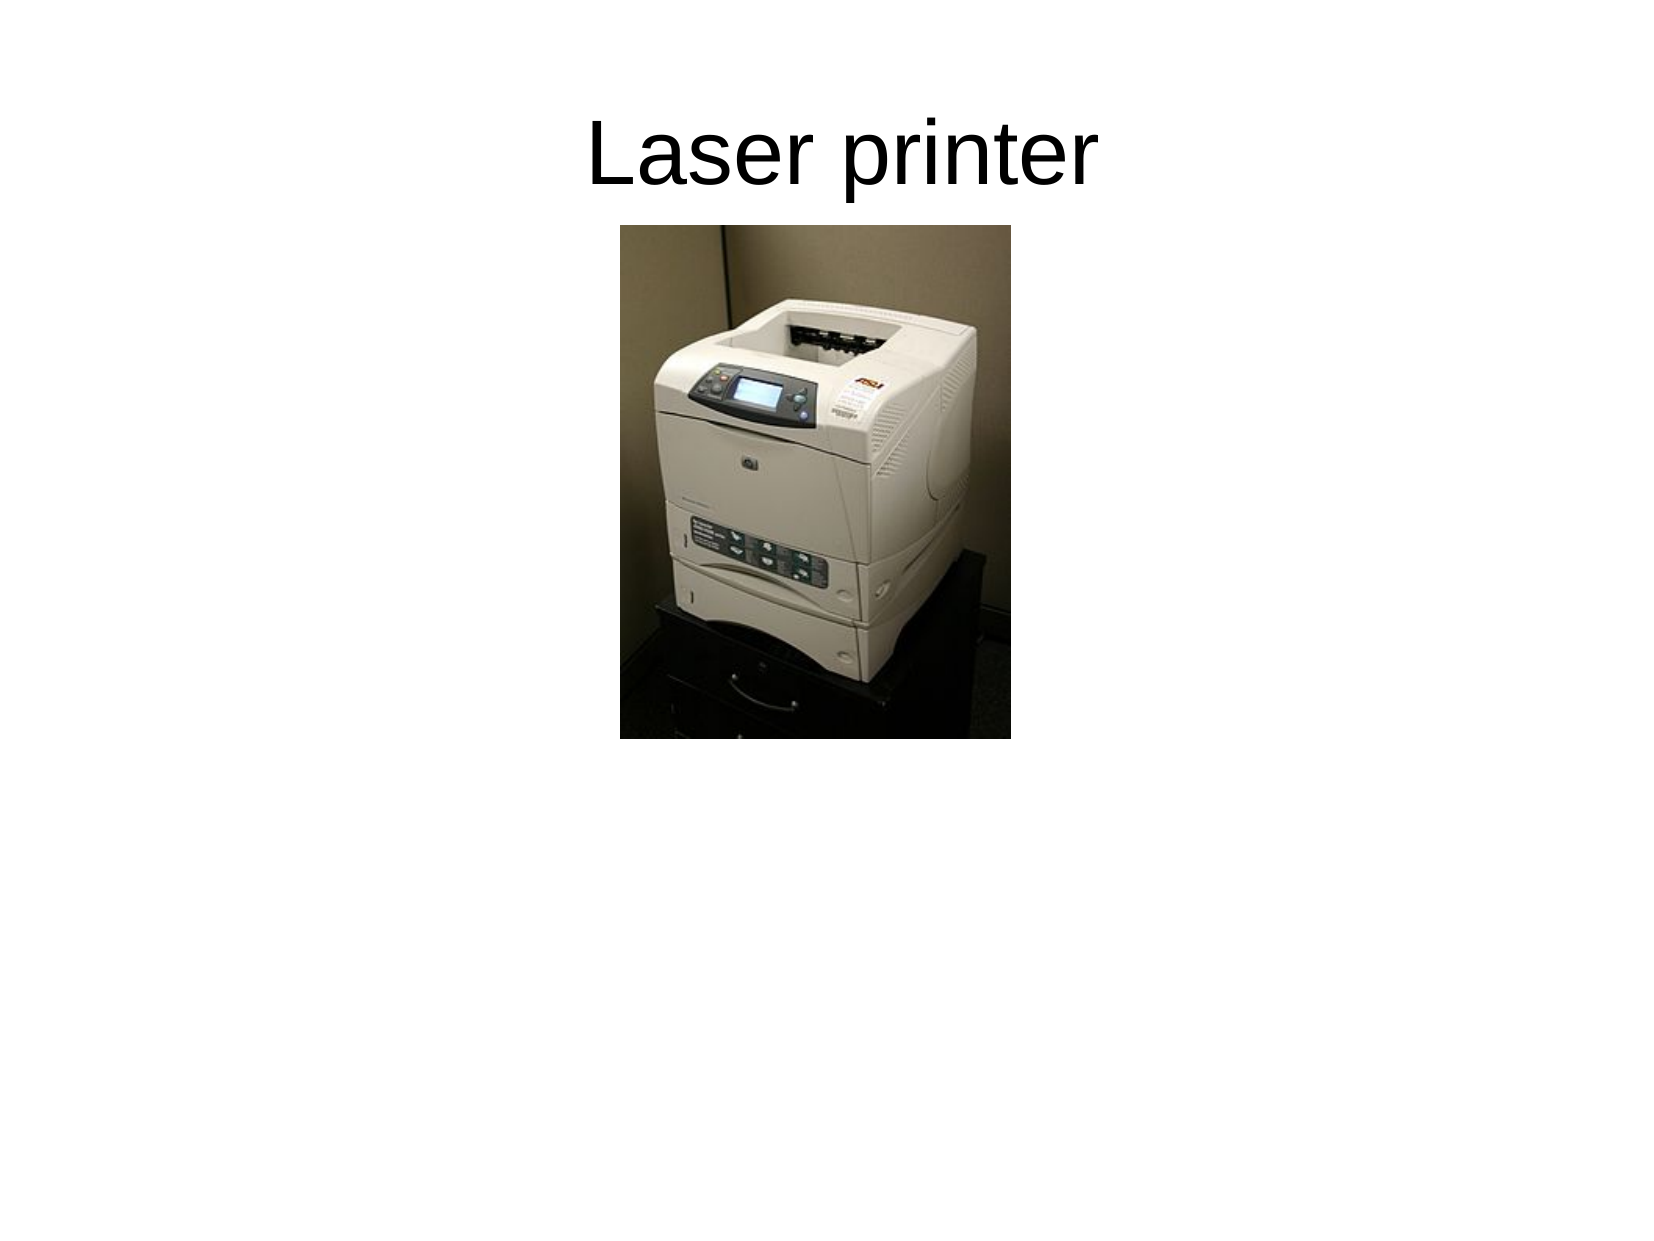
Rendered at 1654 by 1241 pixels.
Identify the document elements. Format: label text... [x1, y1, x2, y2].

picture [620, 225, 1011, 739]
title Laser printer [82, 56, 1571, 250]
